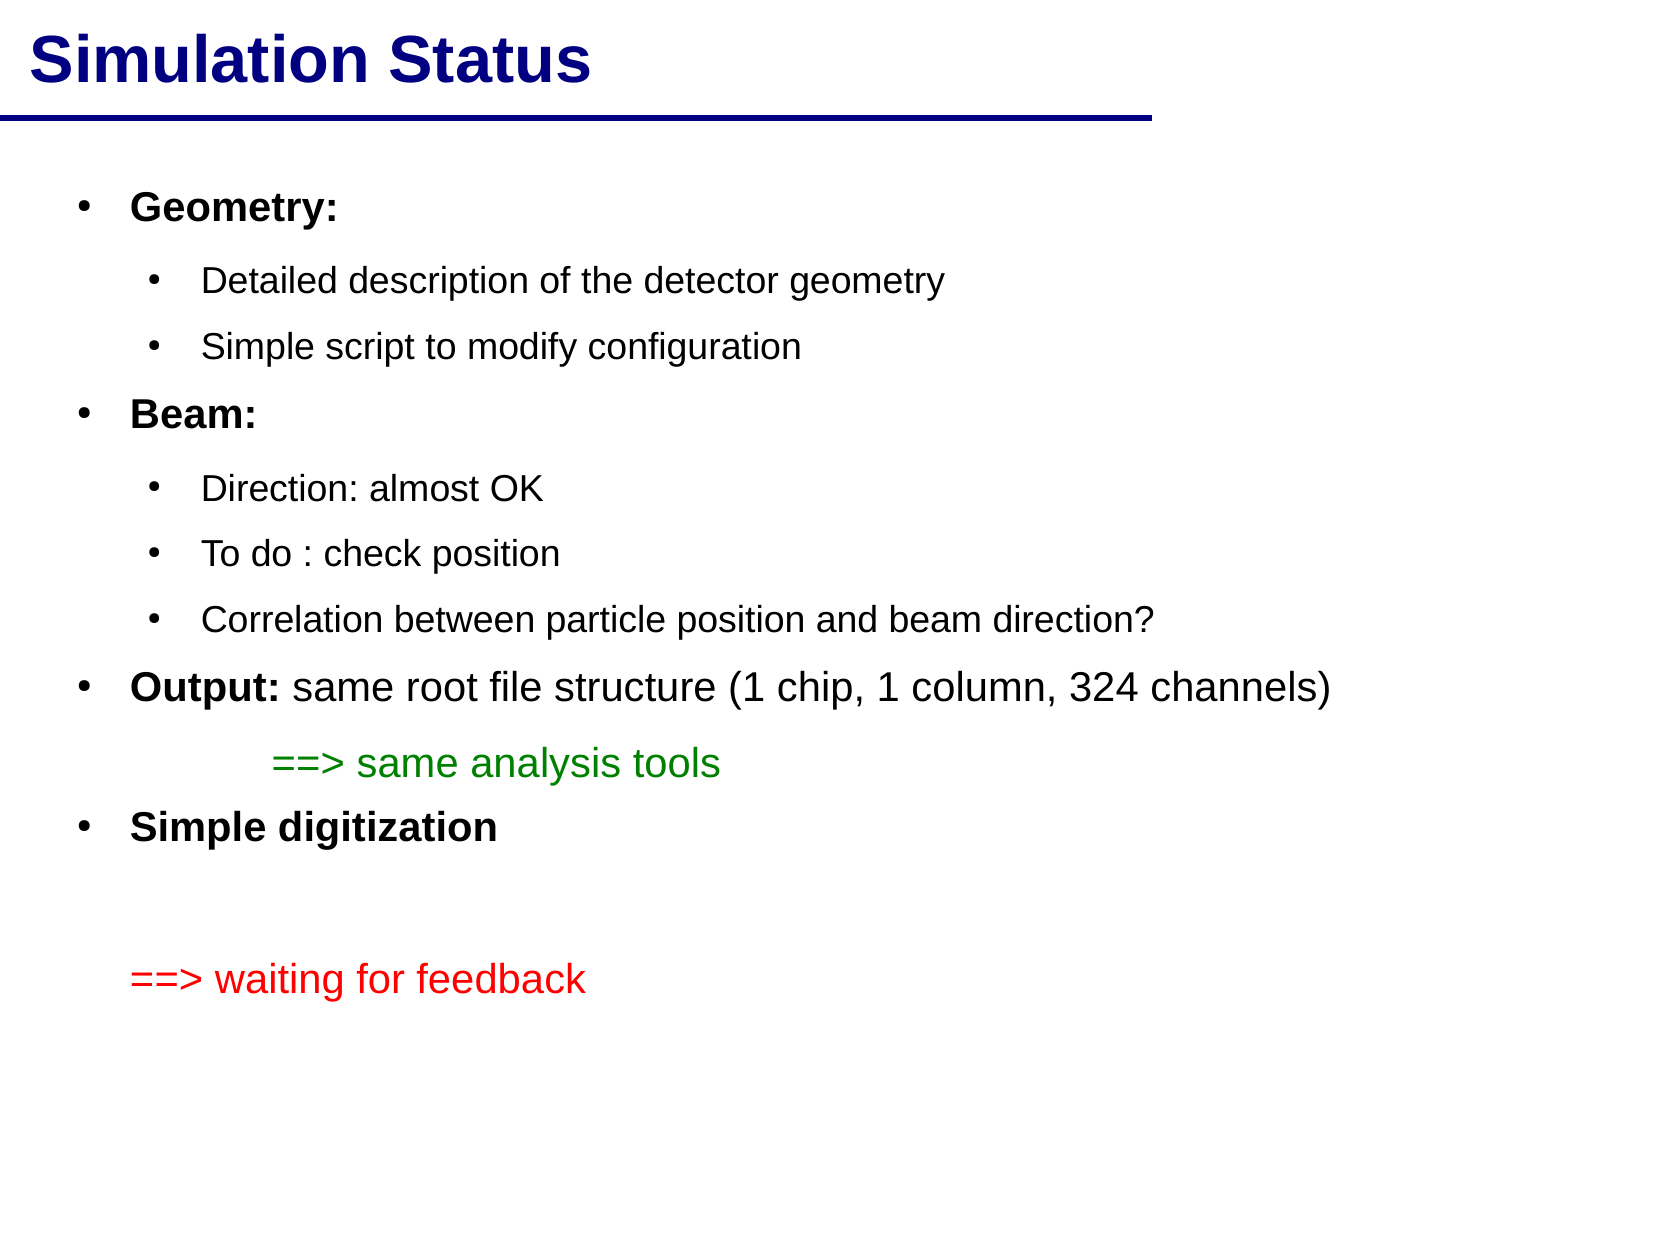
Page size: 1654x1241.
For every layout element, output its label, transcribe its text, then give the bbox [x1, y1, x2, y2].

list Geometry: Detailed description of the detector geometry Simple script to modify configuration Beam: Direction: almost OK To do : check position Correlation between particle position and beam direction? Output: same root file structure (1 chip, 1 column, 324 channels) ==> same analysis tools Simple digitization ==> waiting for feedback [59, 183, 1548, 1003]
title Simulation Status [29, 0, 1625, 119]
